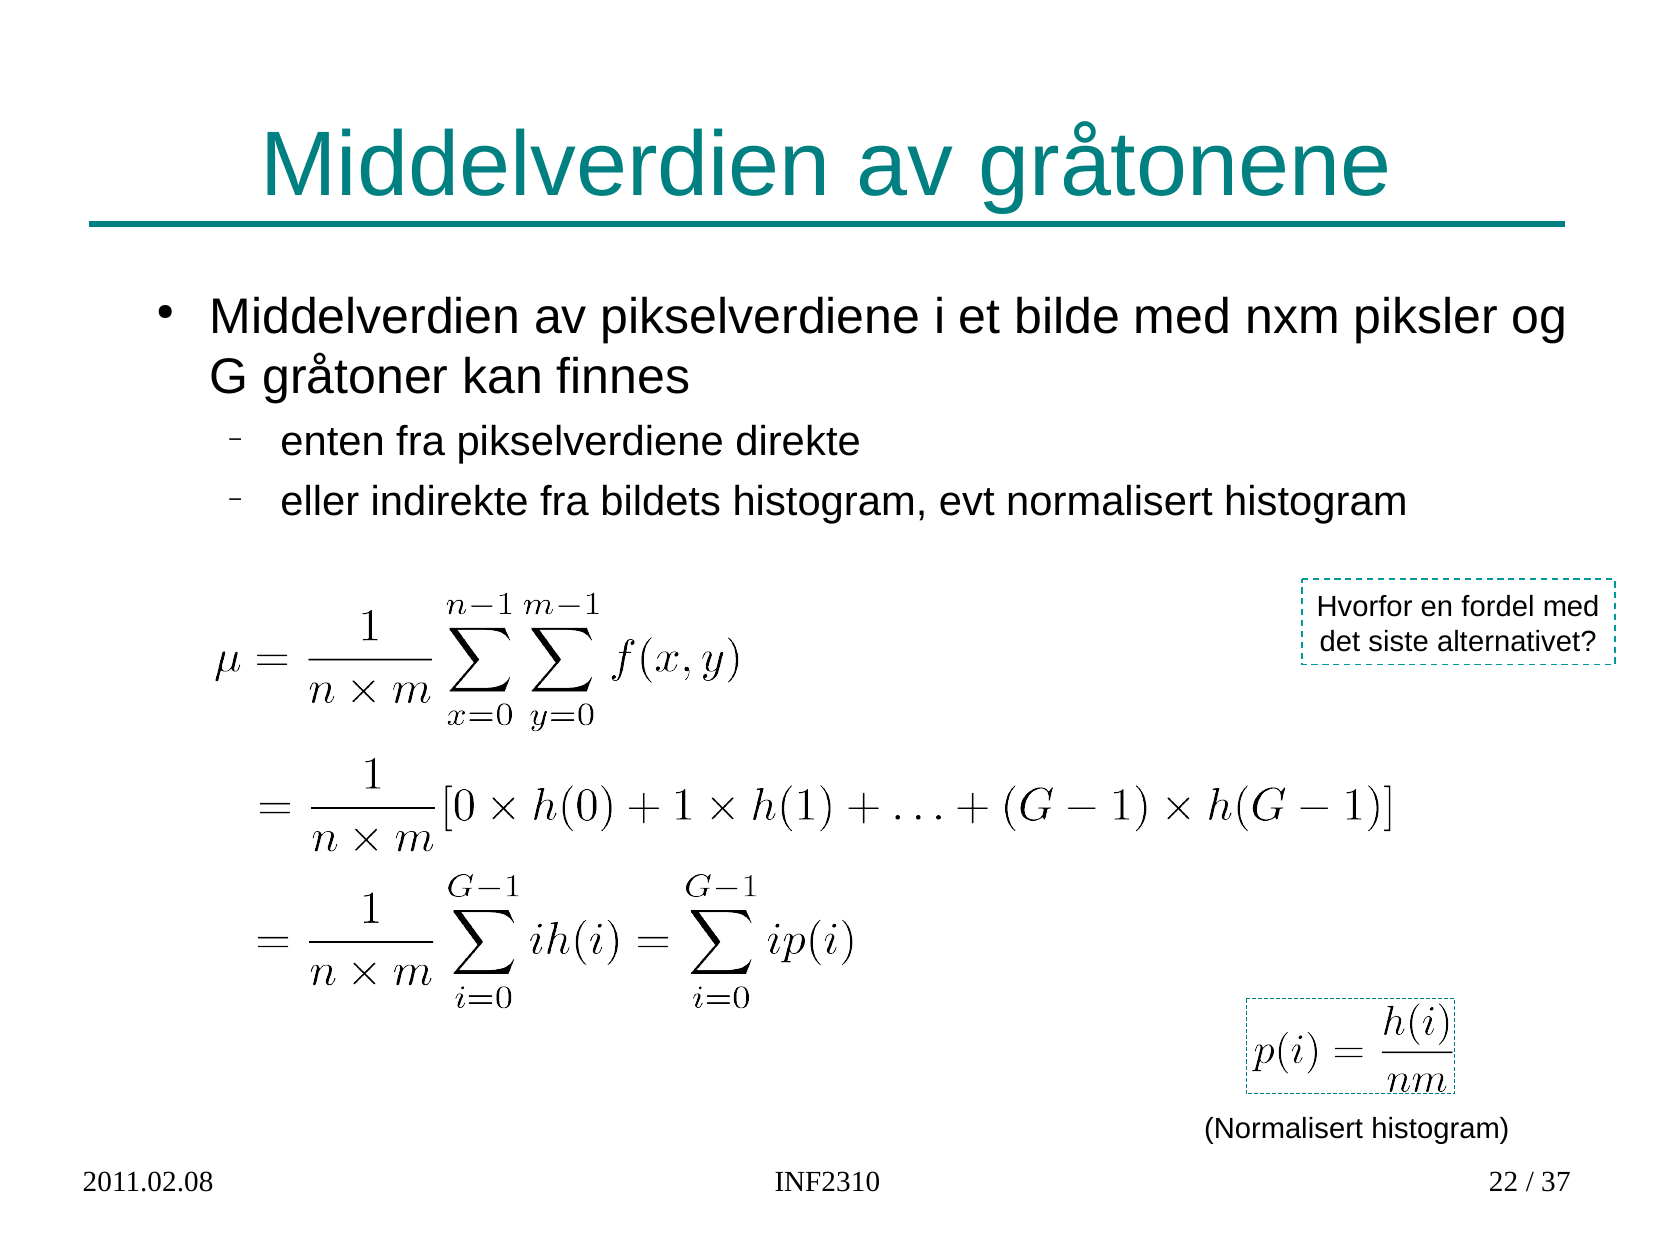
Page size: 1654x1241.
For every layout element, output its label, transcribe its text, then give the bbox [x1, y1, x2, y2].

picture [1246, 997, 1455, 1094]
picture [206, 590, 748, 737]
picture [252, 868, 863, 1010]
text_box (Normalisert histogram) [1189, 1102, 1525, 1153]
title Middelverdien av gråtonene [123, 68, 1530, 249]
picture [254, 752, 1401, 858]
list Middelverdien av pikselverdiene i et bilde med nхm piksler og G gråtoner kan finnes enten fra pikselverdiene direkte eller indirekte fra bildets histogram, evt normalisert histogram [123, 275, 1584, 625]
text_box Hvorfor en fordel med det siste alternativet? [1301, 579, 1615, 665]
